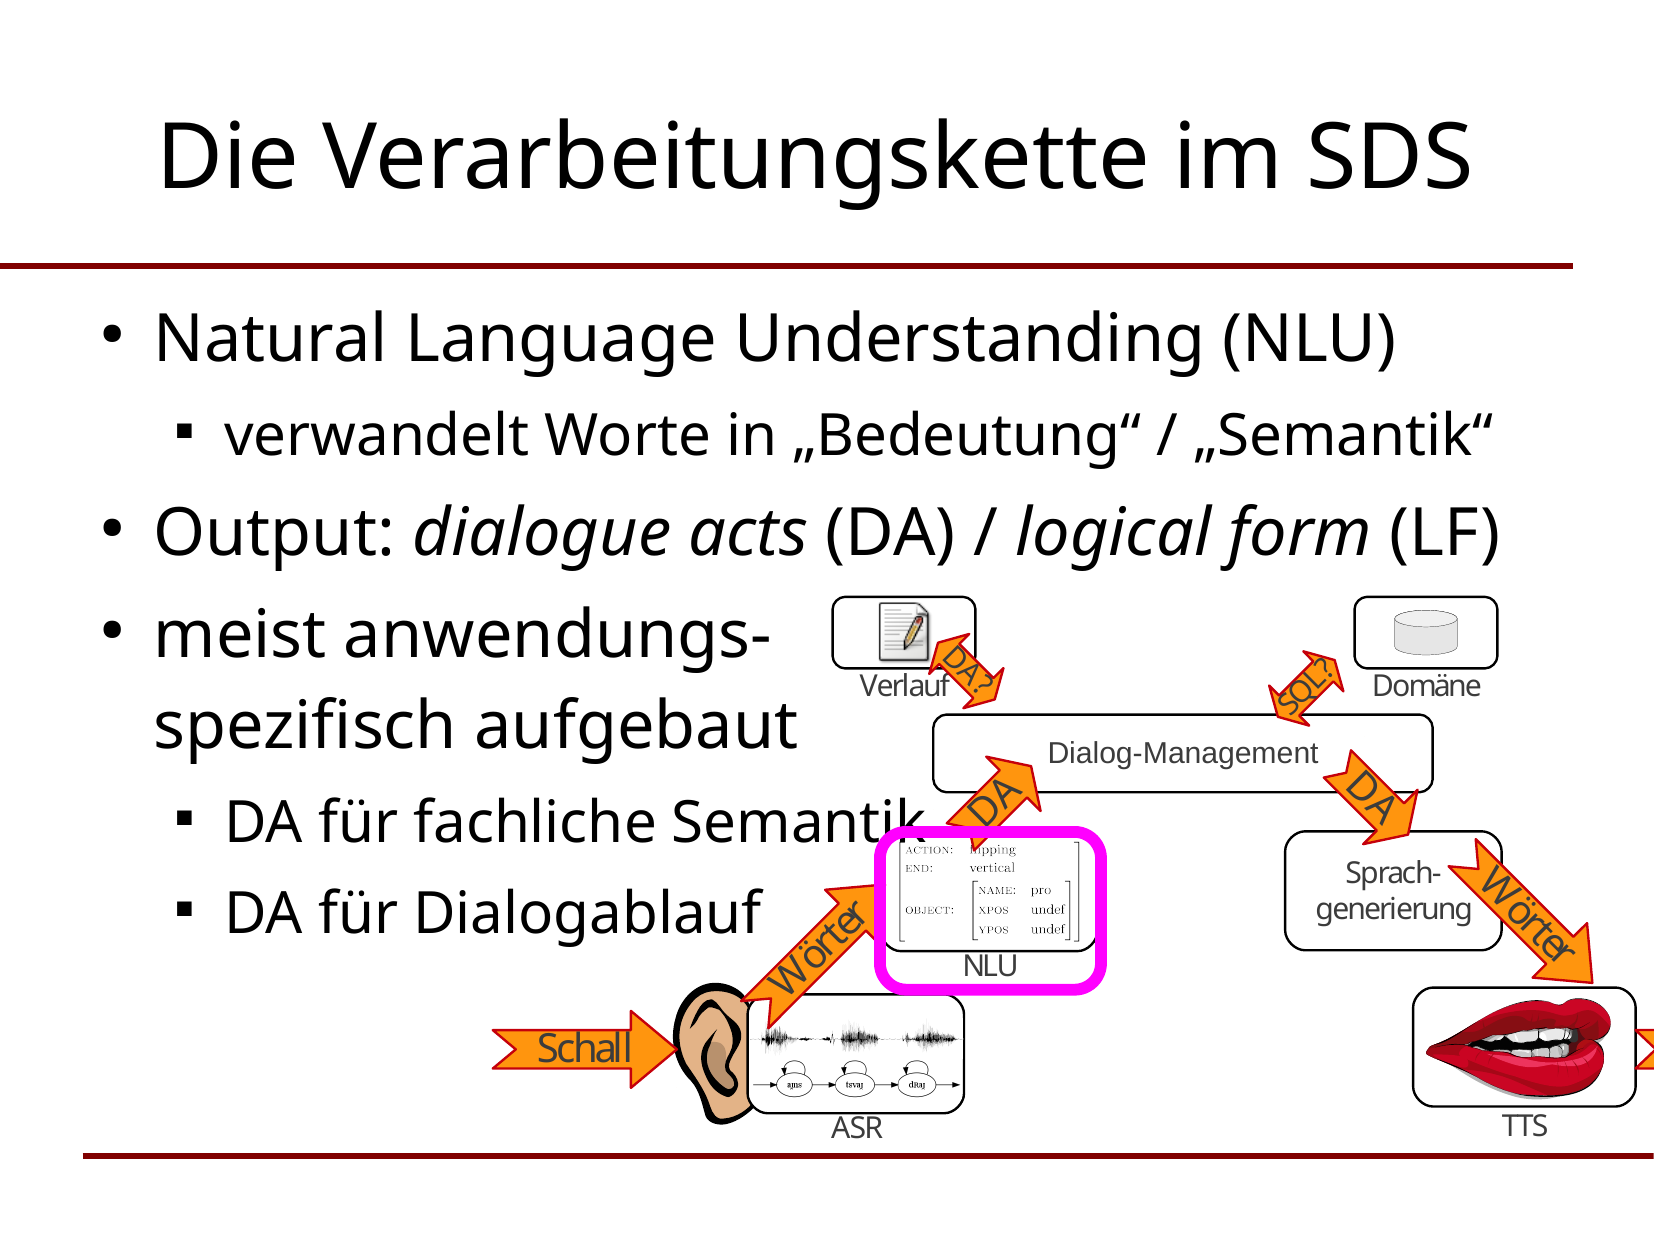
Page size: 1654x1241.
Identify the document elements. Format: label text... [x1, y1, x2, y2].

list Natural Language Understanding (NLU) verwandelt Worte in „Bedeutung“ / „Semantik“ Output: dialogue acts (DA) / logical form (LF) meist anwendungs- spezifisch aufgebaut DA für fachliche Semantik DA für Dialogablauf [82, 290, 1571, 1188]
title Die Verarbeitungskette im SDS [82, 49, 1571, 257]
picture [1571, 595, 1654, 1140]
